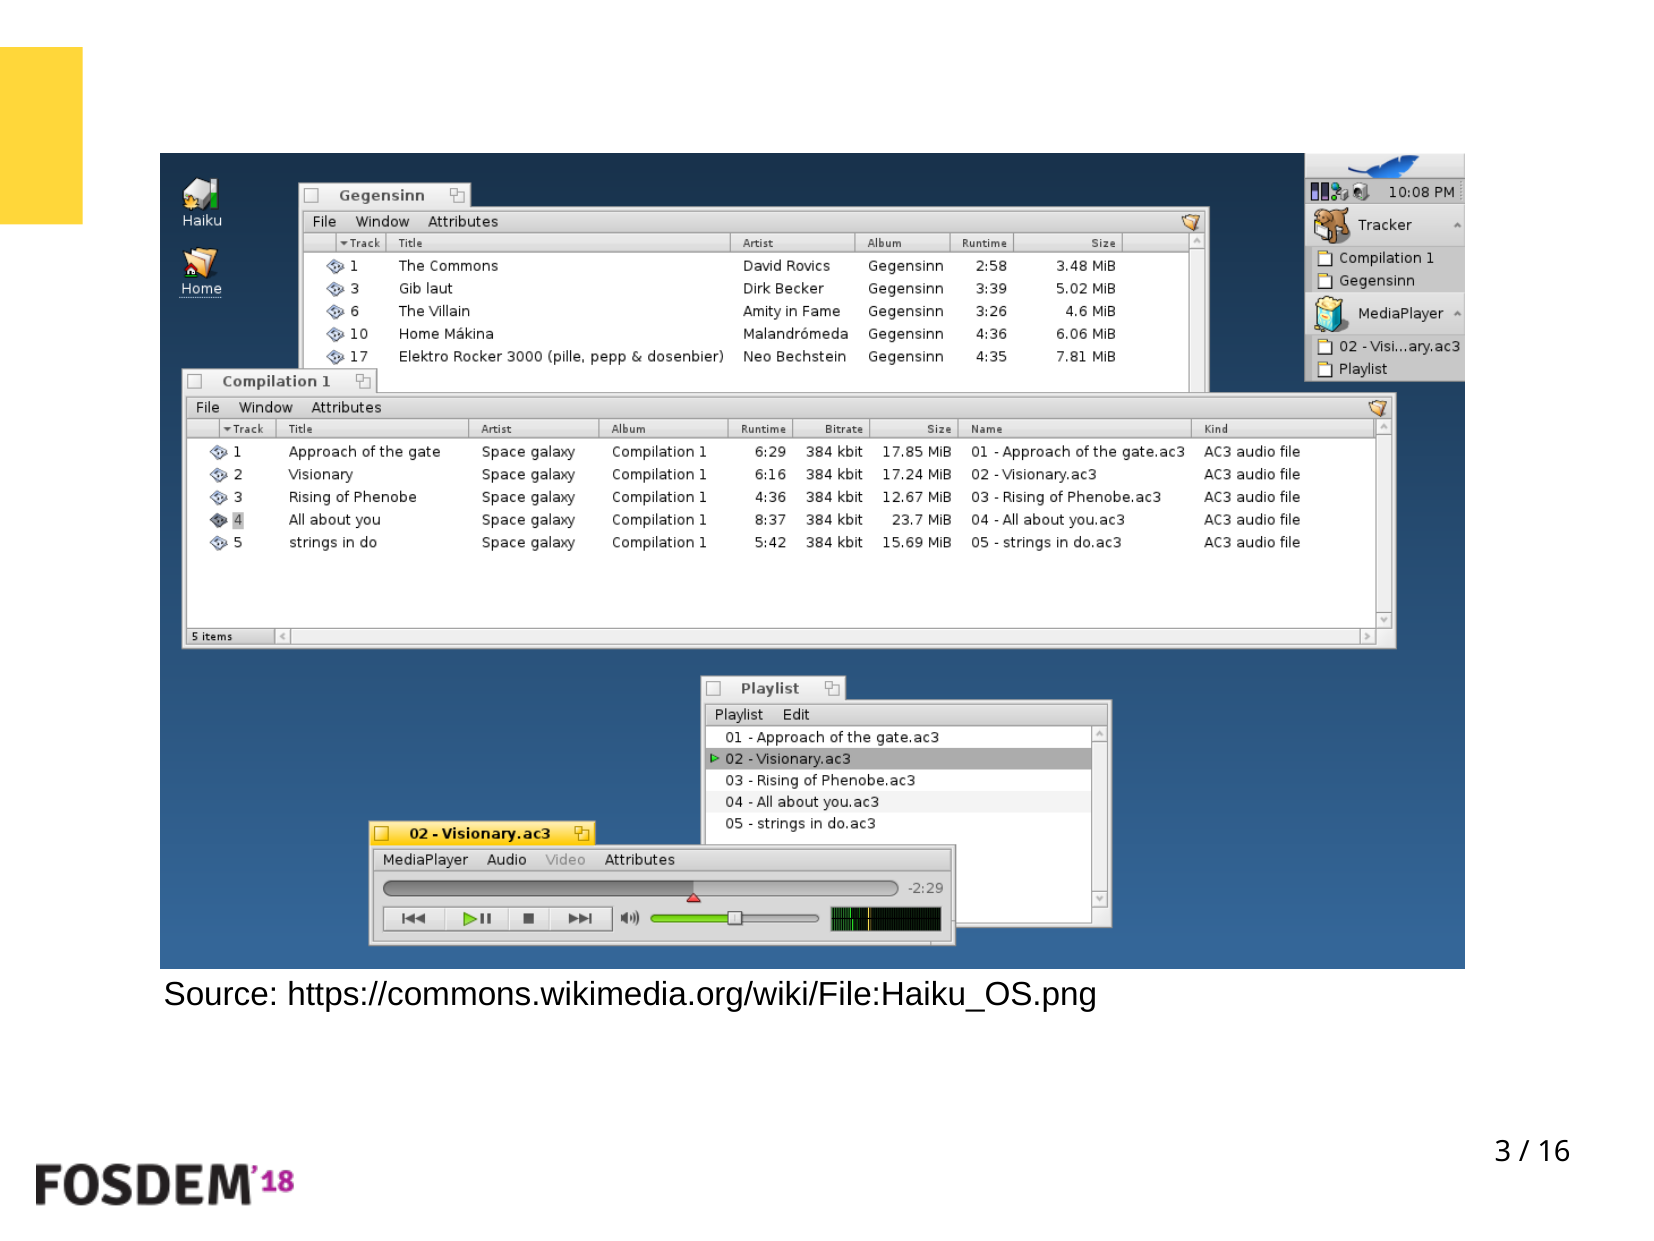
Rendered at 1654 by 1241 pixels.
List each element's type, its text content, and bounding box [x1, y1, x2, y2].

text_box Source: https://commons.wikimedia.org/wiki/File:Haiku_OS.png [148, 968, 1453, 1021]
picture [36, 1145, 308, 1223]
picture [160, 153, 1465, 969]
